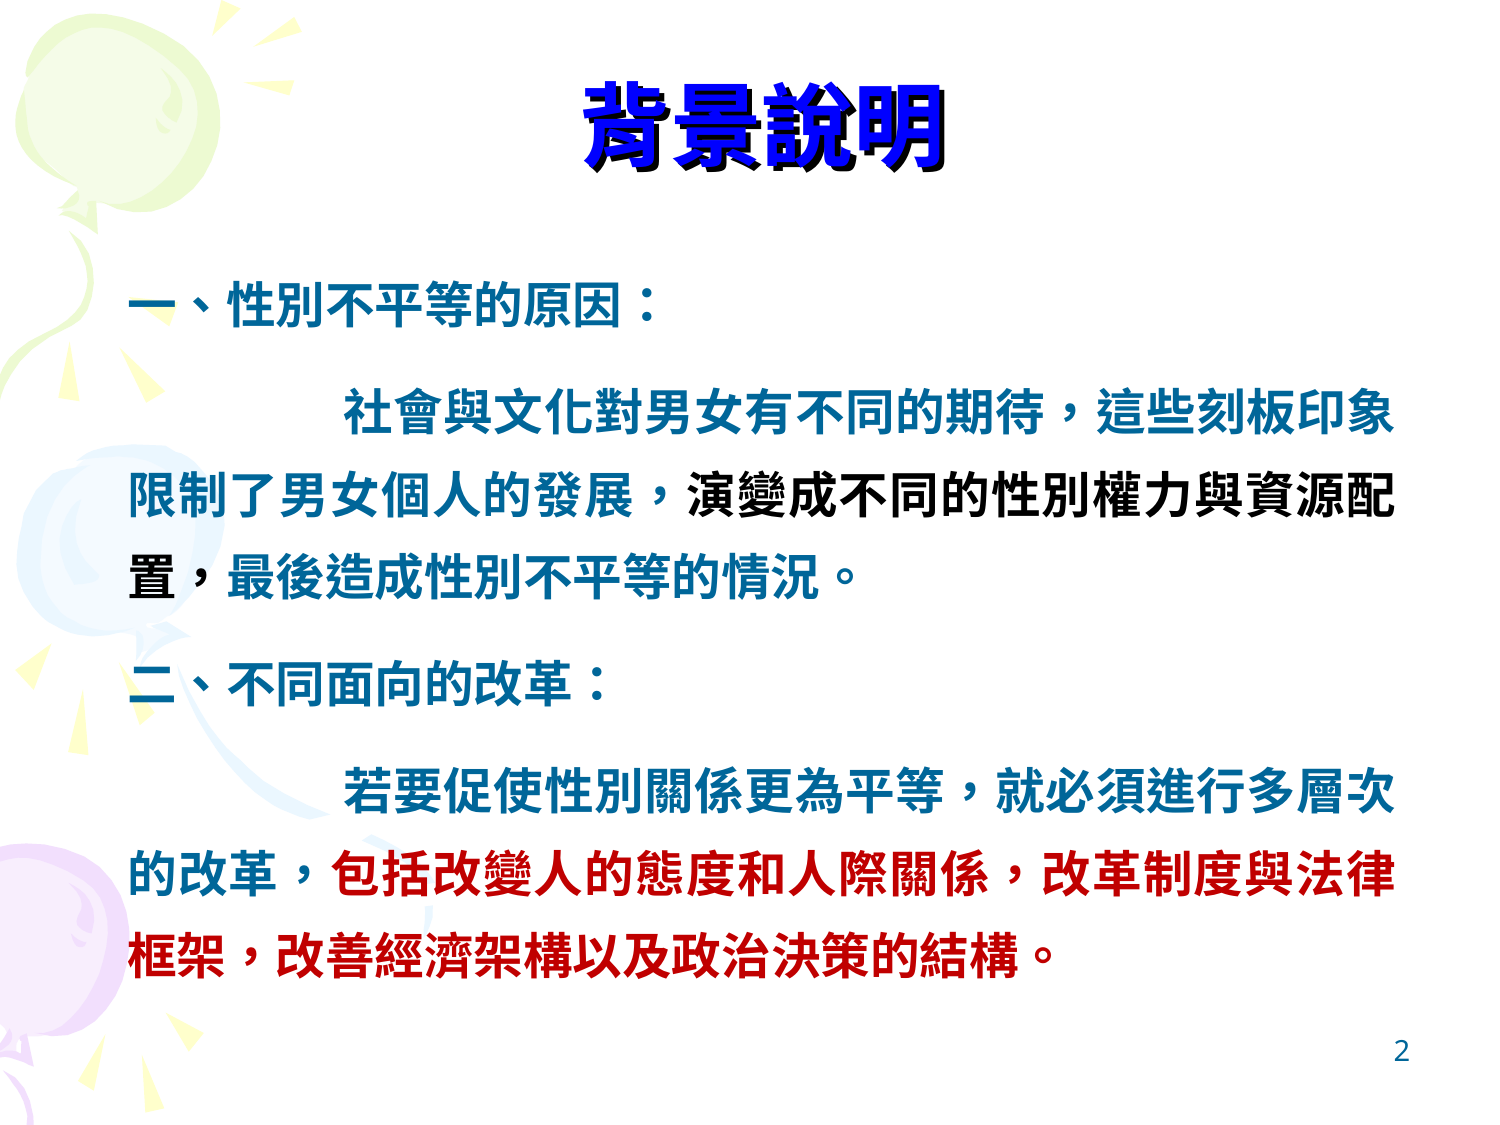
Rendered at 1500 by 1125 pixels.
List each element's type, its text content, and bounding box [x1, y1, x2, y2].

list 一、性別不平等的原因： 社會與文化對男女有不同的期待，這些刻板印象限制了男女個人的發展，演變成不同的性別權力與資源配置，最後造成性別不平等的情況。 二、不同面向的改革： 若要促使性別關係更為平等，就必須進行多層次的改革，包括改變人的態度和人際關係，改革制度與法律框架，改善經濟架構以及政治決策的結構。 [112, 243, 1412, 994]
title 背景說明 [53, 66, 1471, 187]
text_box <編號> [1074, 1024, 1426, 1100]
